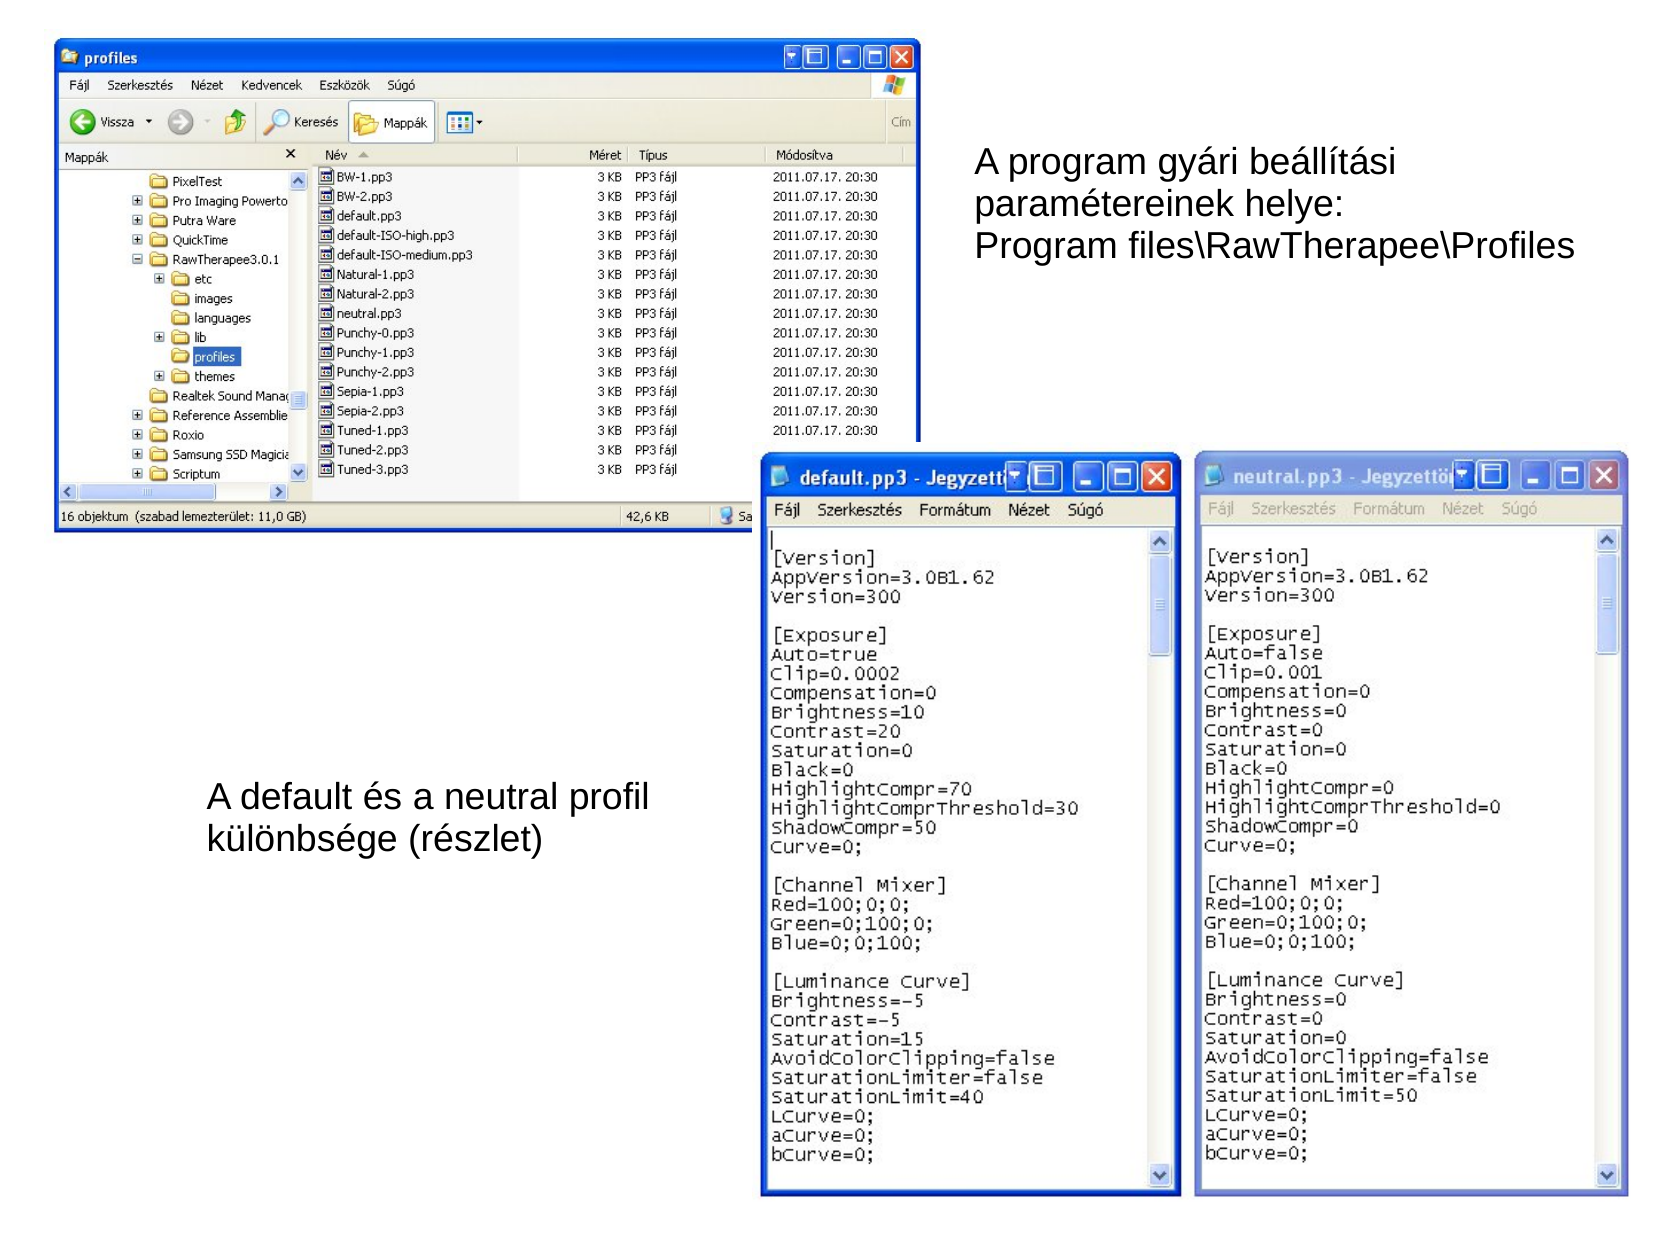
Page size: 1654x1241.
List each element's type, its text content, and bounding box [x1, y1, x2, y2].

text_box A program gyári beállítási paramétereinek helye: Program files\RawTherapee\Profiles [959, 132, 1590, 274]
text_box A default és a neutral profil különbsége (részlet) [191, 767, 665, 867]
picture [44, 29, 1639, 1211]
